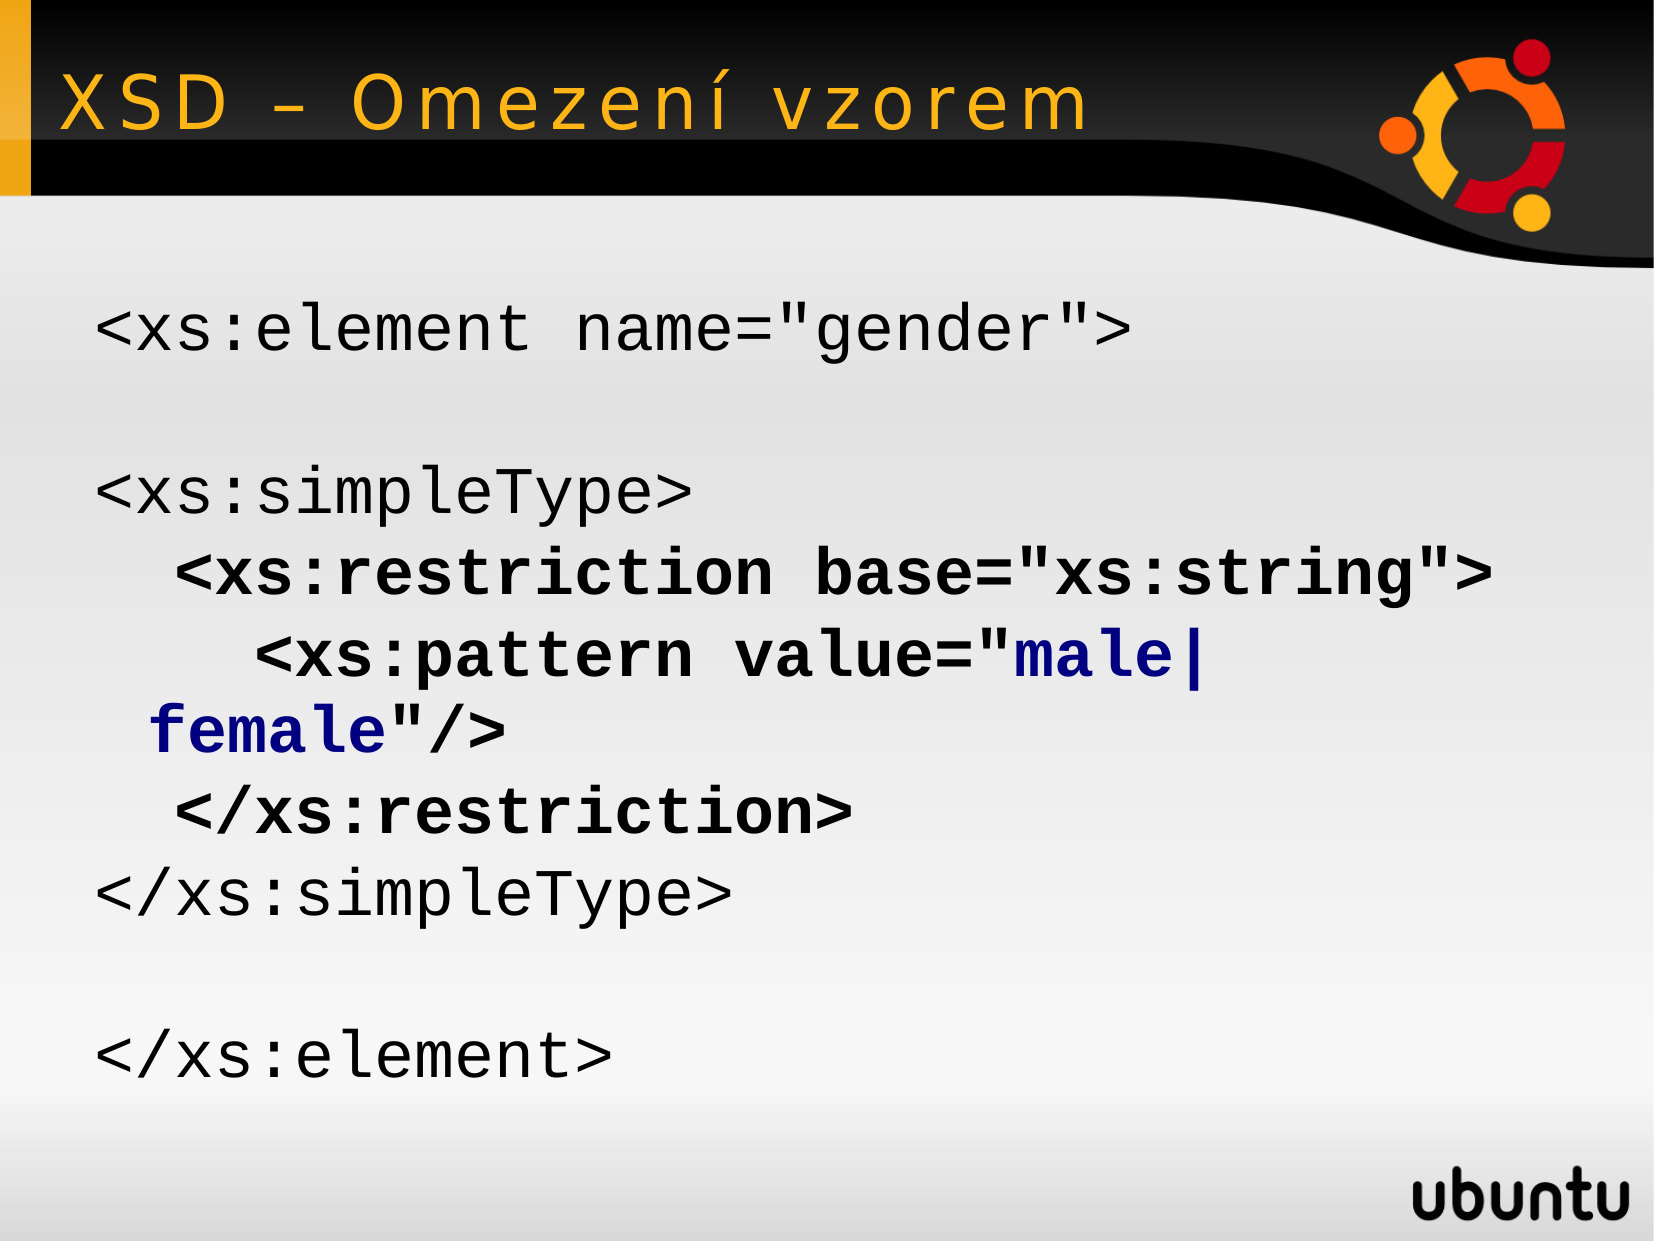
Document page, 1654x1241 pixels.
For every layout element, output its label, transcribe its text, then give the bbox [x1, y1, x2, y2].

picture [0, 0, 1654, 1241]
list <xs:element name="gender"> <xs:simpleType> <xs:restriction base="xs:string"> <xs:pattern value="male|female"/> </xs:restriction> </xs:simpleType> </xs:element> [76, 295, 1565, 1114]
title XSD – Omezení vzorem [59, 29, 1270, 178]
